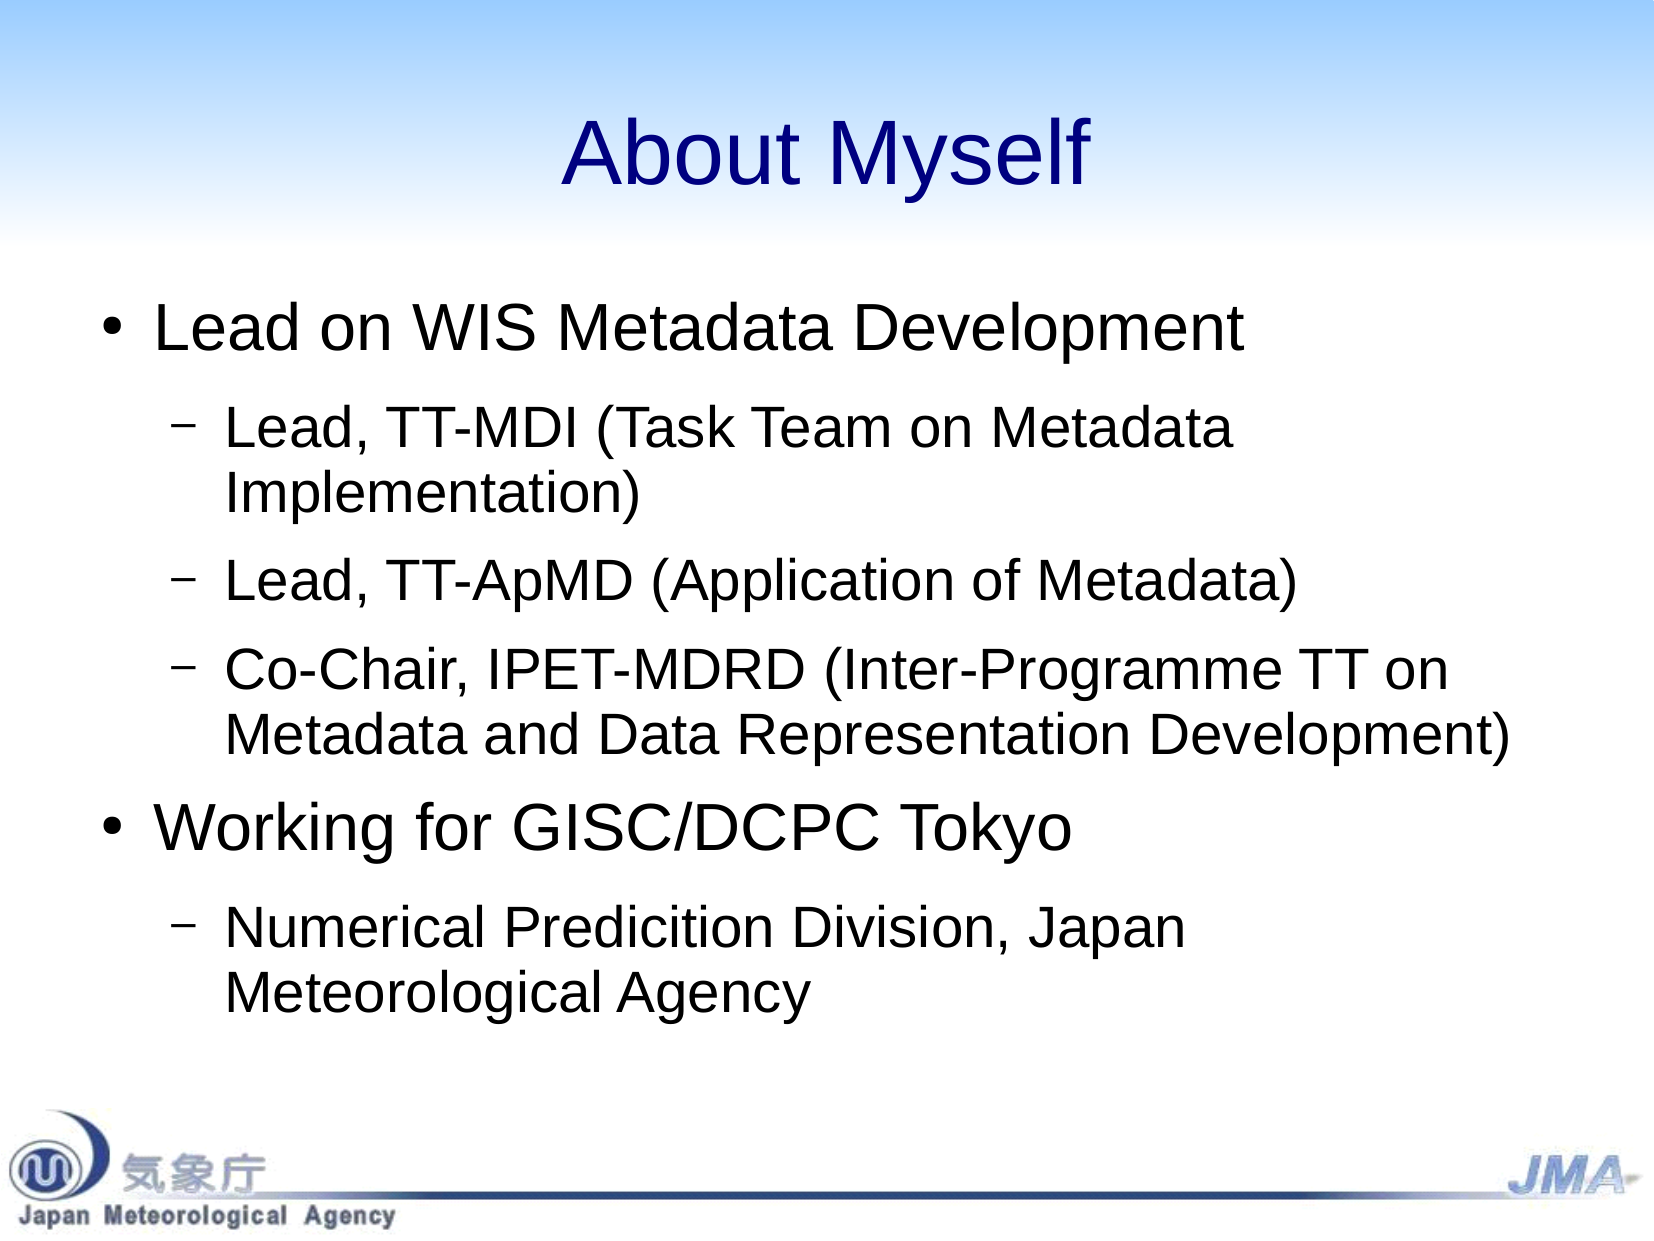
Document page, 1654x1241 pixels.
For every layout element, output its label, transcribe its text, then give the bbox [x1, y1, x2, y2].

picture [1, 1108, 1654, 1241]
title About Myself [82, 49, 1571, 257]
list Lead on WIS Metadata Development Lead, TT-MDI (Task Team on Metadata Implementation) Lead, TT-ApMD (Application of Metadata) Co-Chair, IPET-MDRD (Inter-Programme TT on Metadata and Data Representation Development) Working for GISC/DCPC Tokyo Numerical Predicition Division, Japan Meteorological Agency [82, 290, 1571, 1024]
